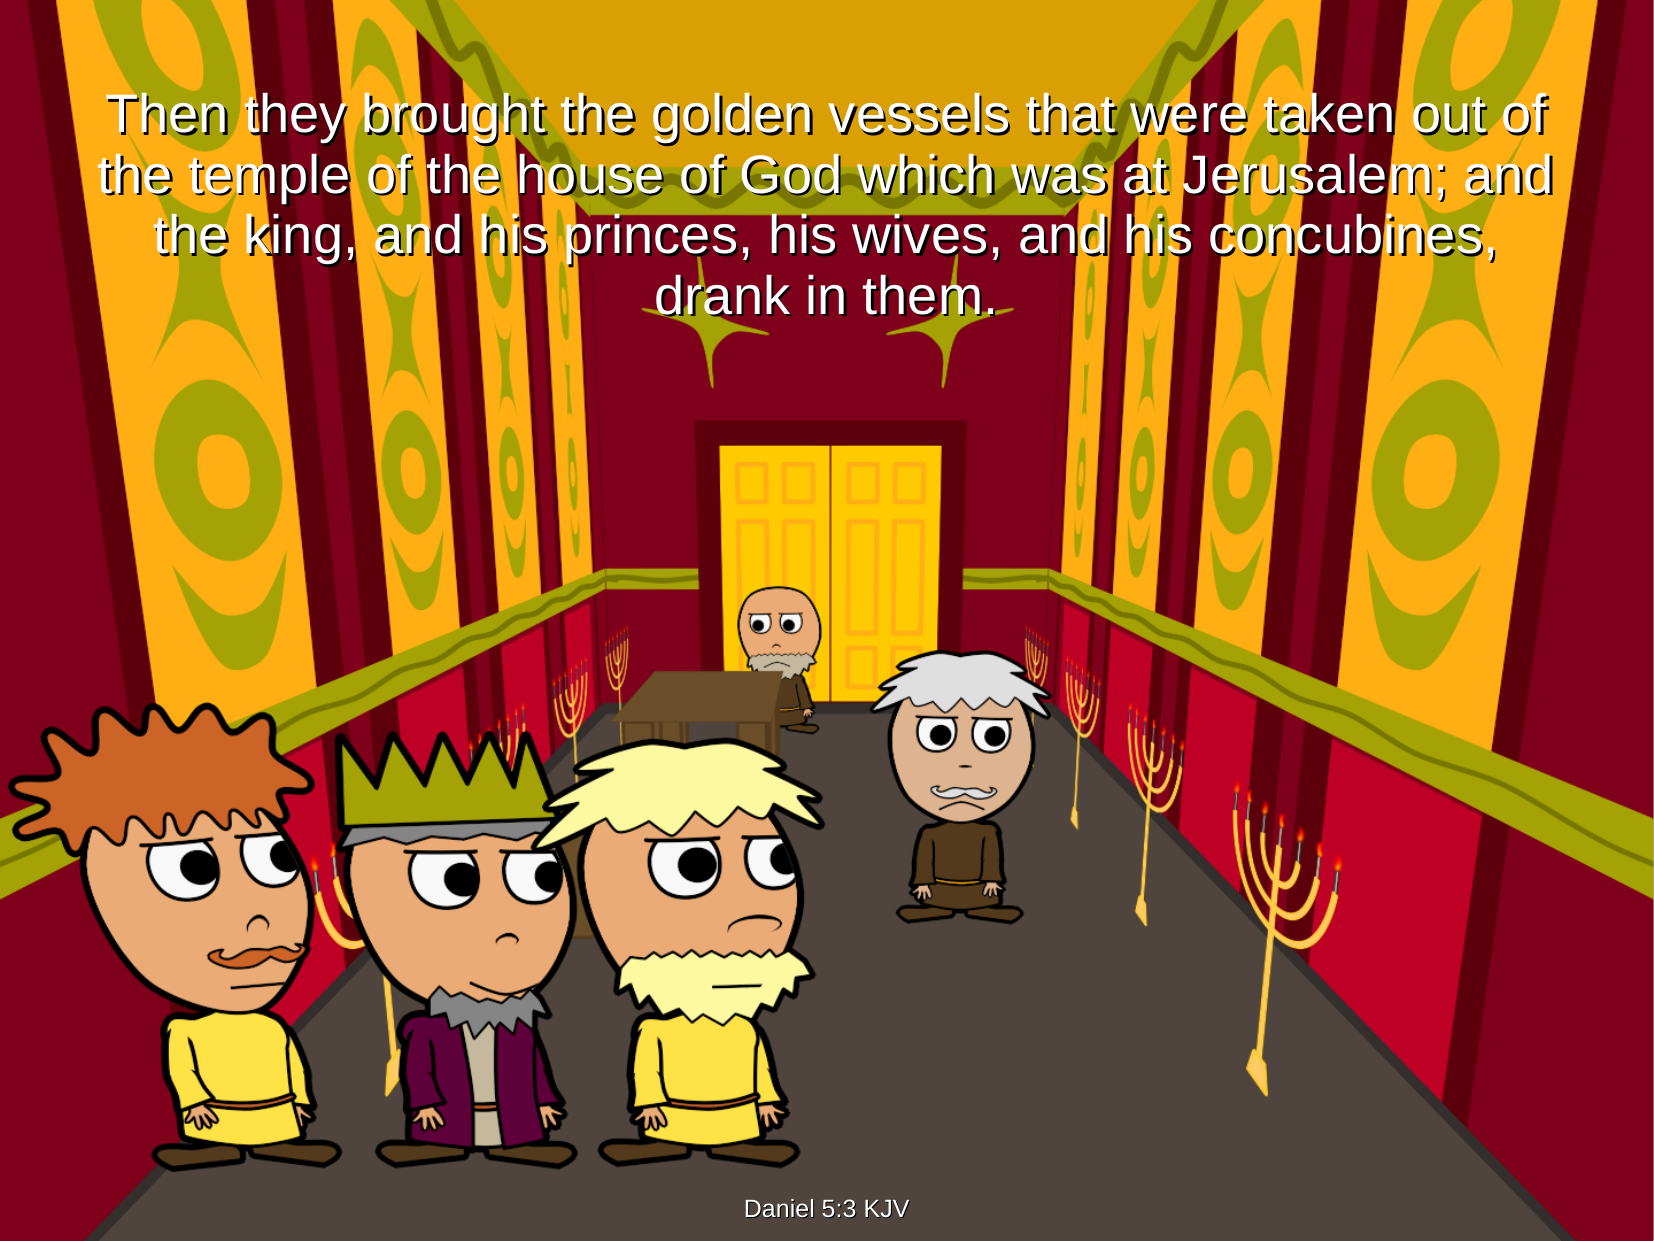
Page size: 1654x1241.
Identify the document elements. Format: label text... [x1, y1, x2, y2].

text_box Daniel 5:3 KJV [729, 1187, 925, 1231]
picture [0, 0, 1654, 1241]
title Then they brought the golden vessels that were taken out of the temple of the house of God which was at Jerusalem; and the king, and his princes, his wives, and his concubines, drank in them. [82, 83, 1571, 326]
